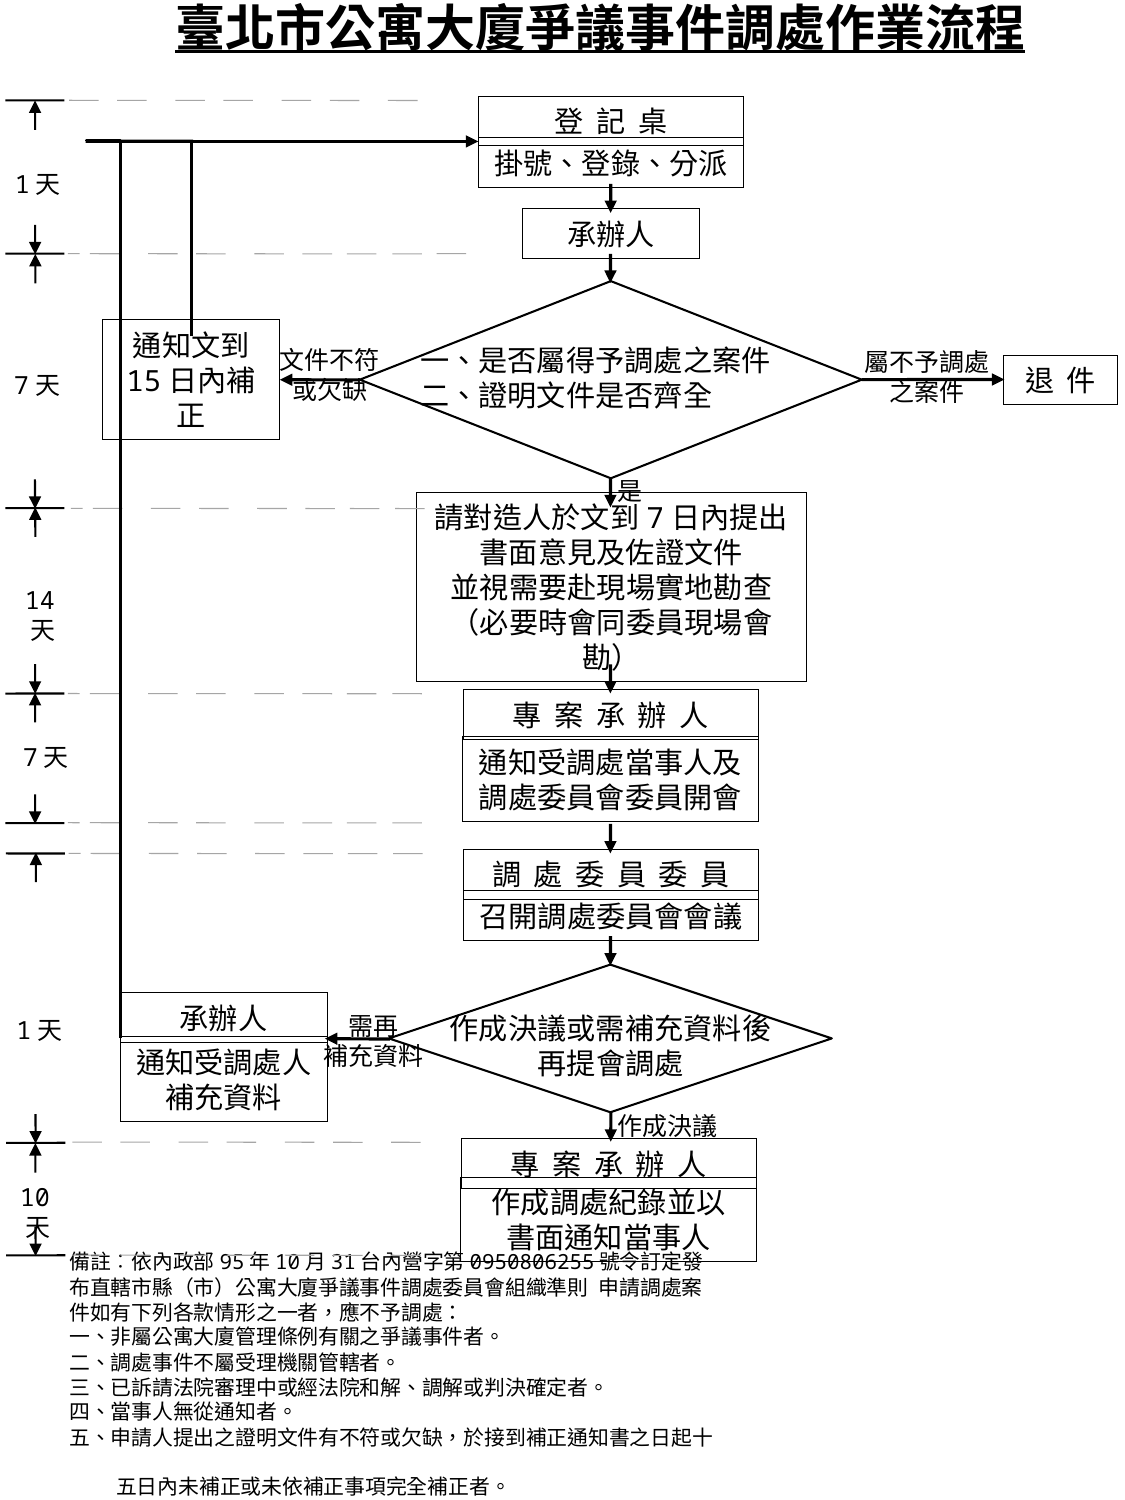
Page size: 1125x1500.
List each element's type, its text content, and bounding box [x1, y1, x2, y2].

text_box 10天 [0, 1174, 82, 1250]
title 臺北市公寓大廈爭議事件調處作業流程 [94, 0, 1107, 82]
text_box 退件 [1028, 355, 1118, 405]
text_box 調處委員委員 [463, 849, 759, 900]
text_box 掛號、登錄、分派 [478, 146, 744, 188]
text_box 需再 補充資料 [328, 1002, 457, 1078]
text_box 1天 [0, 161, 83, 206]
text_box 登記桌 [478, 96, 744, 146]
text_box 文件不符 或欠缺 [280, 337, 431, 413]
text_box 請對造人於文到7日內提出書面意見及佐證文件 並視需要赴現場實地勘查 （必要時會同委員現場會勘） [416, 492, 807, 682]
text_box 通知文到 15日內補正 [122, 319, 280, 440]
text_box 14天 [0, 577, 87, 653]
text_box 7天 [1, 733, 91, 779]
text_box 召開調處委員會會議 [463, 900, 759, 941]
text_box 作成決議 [589, 1103, 631, 1110]
text_box 通知文到 15日內補正 [102, 319, 119, 440]
text_box 一、是否屬得予調處之案件 二、證明文件是否齊全 [405, 335, 820, 420]
text_box 作成調處紀錄並以 書面通知當事人 [460, 1177, 757, 1262]
text_box 7天 [0, 362, 82, 407]
text_box 承辦人 [120, 992, 328, 1043]
text_box 專案承辦人 [463, 689, 759, 740]
text_box 專案承辦人 [461, 1138, 757, 1189]
text_box 通知受調處當事人及調處委員會委員開會 [462, 736, 759, 822]
text_box 是 [600, 468, 660, 514]
text_box 作成決議或需補充資料後 再提會調處 [328, 1002, 906, 1088]
text_box 屬不予調處 之案件 [826, 339, 1028, 414]
text_box 作成決議 [572, 1103, 764, 1149]
text_box 通知受調處人 補充資料 [120, 1043, 328, 1122]
text_box 承辦人 [522, 208, 700, 259]
text_box 備註︰依內政部95年10月31台內營字第0950806255號令訂定發布直轄市縣（市）公寓大廈爭議事件調處委員會組織準則 申請調處案件如有下列各款情形之一者，應不予調處： 一、非屬公寓大廈管理條例有關之爭議事件者。 二、調處事件不屬受理機關管轄者。 三、已訴請法院審理中或經法院和解、調解或判決確定者。 四、當事人無從通知者。 五、申請人提出之證明文件有不符或欠缺，於接到補正通知書之日起十 五日內未補正或未依補正事項完全補正者。 [54, 1241, 736, 1500]
text_box 1天 [0, 1007, 84, 1053]
